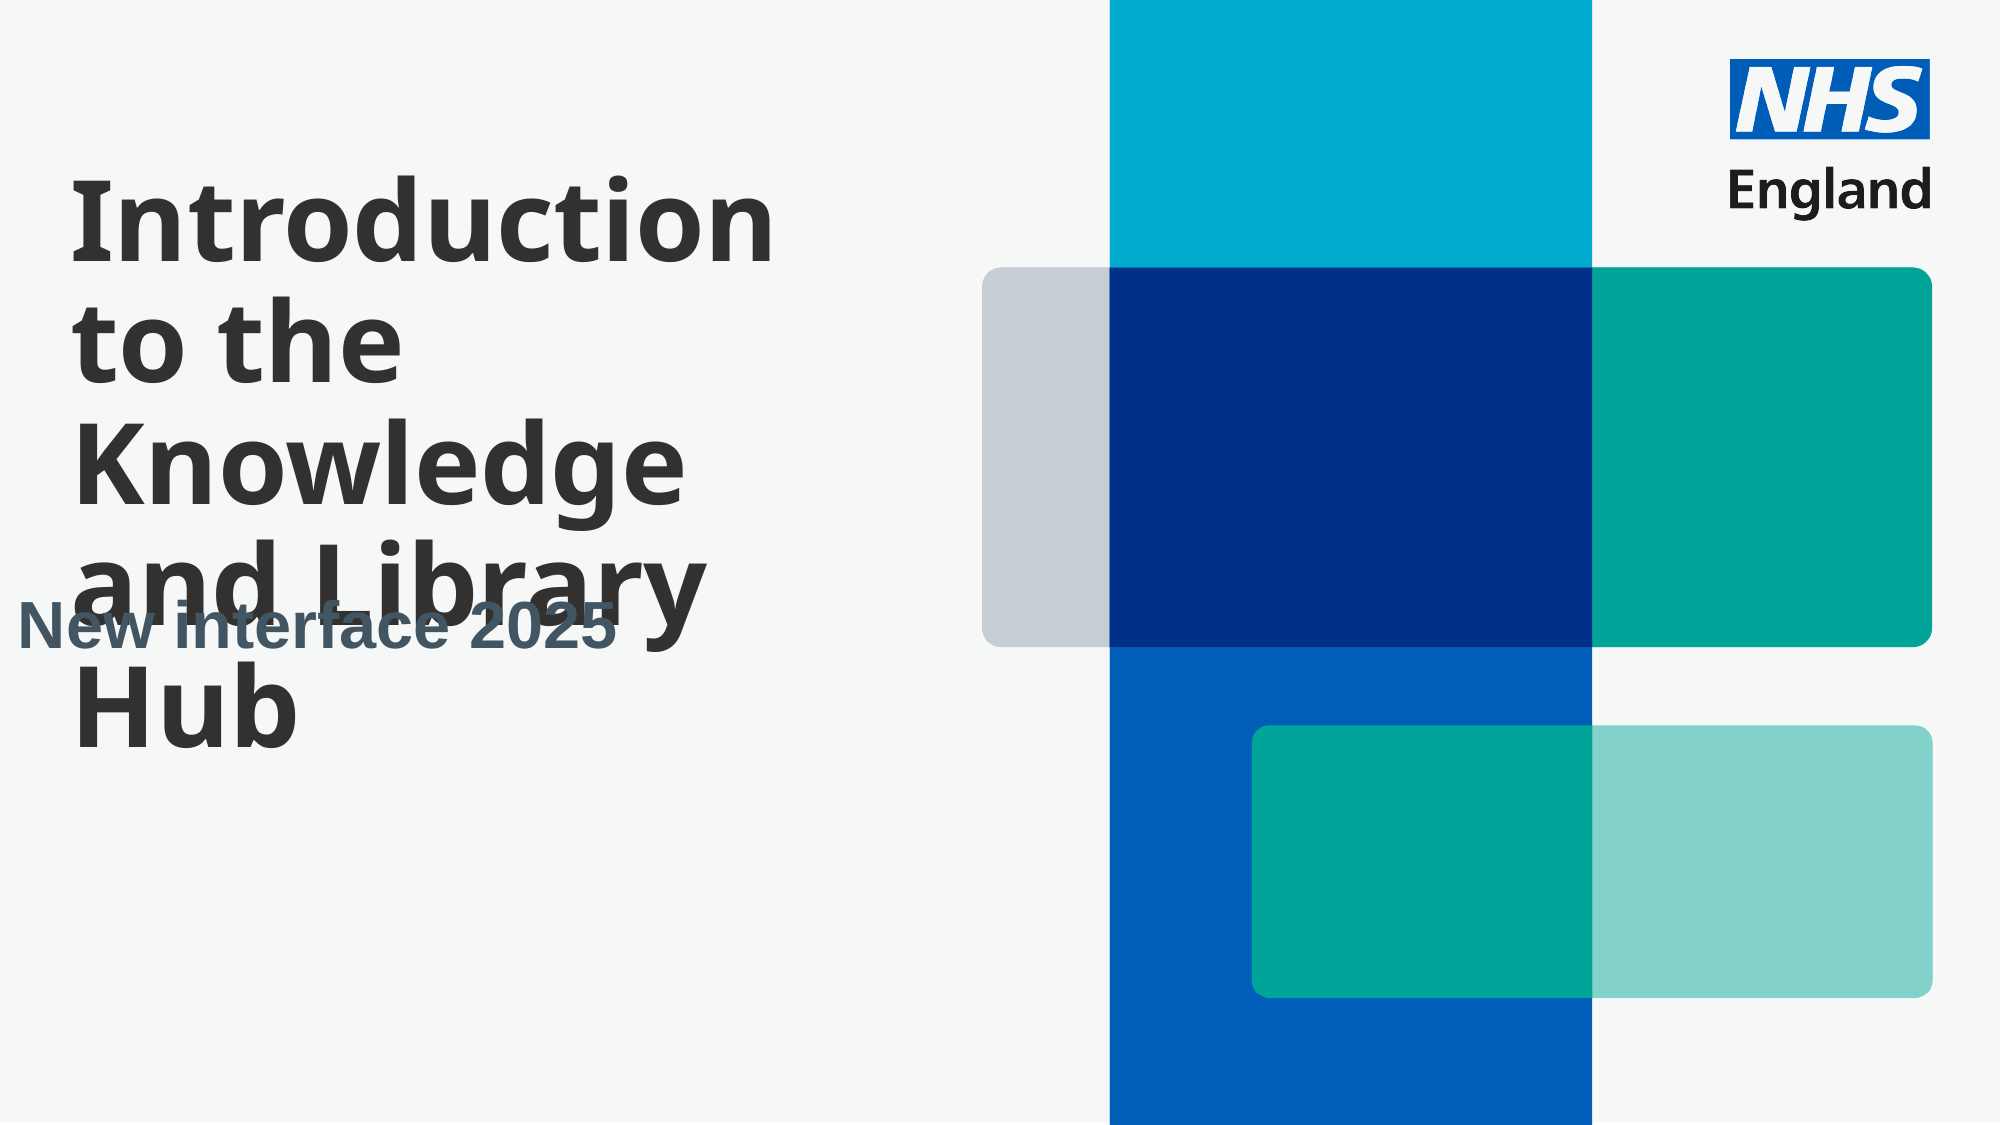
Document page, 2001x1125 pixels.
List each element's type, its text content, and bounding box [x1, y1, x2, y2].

title Introduction to the Knowledge and Library Hub [18, 123, 1016, 535]
subtitle New interface 2025 [18, 590, 806, 792]
